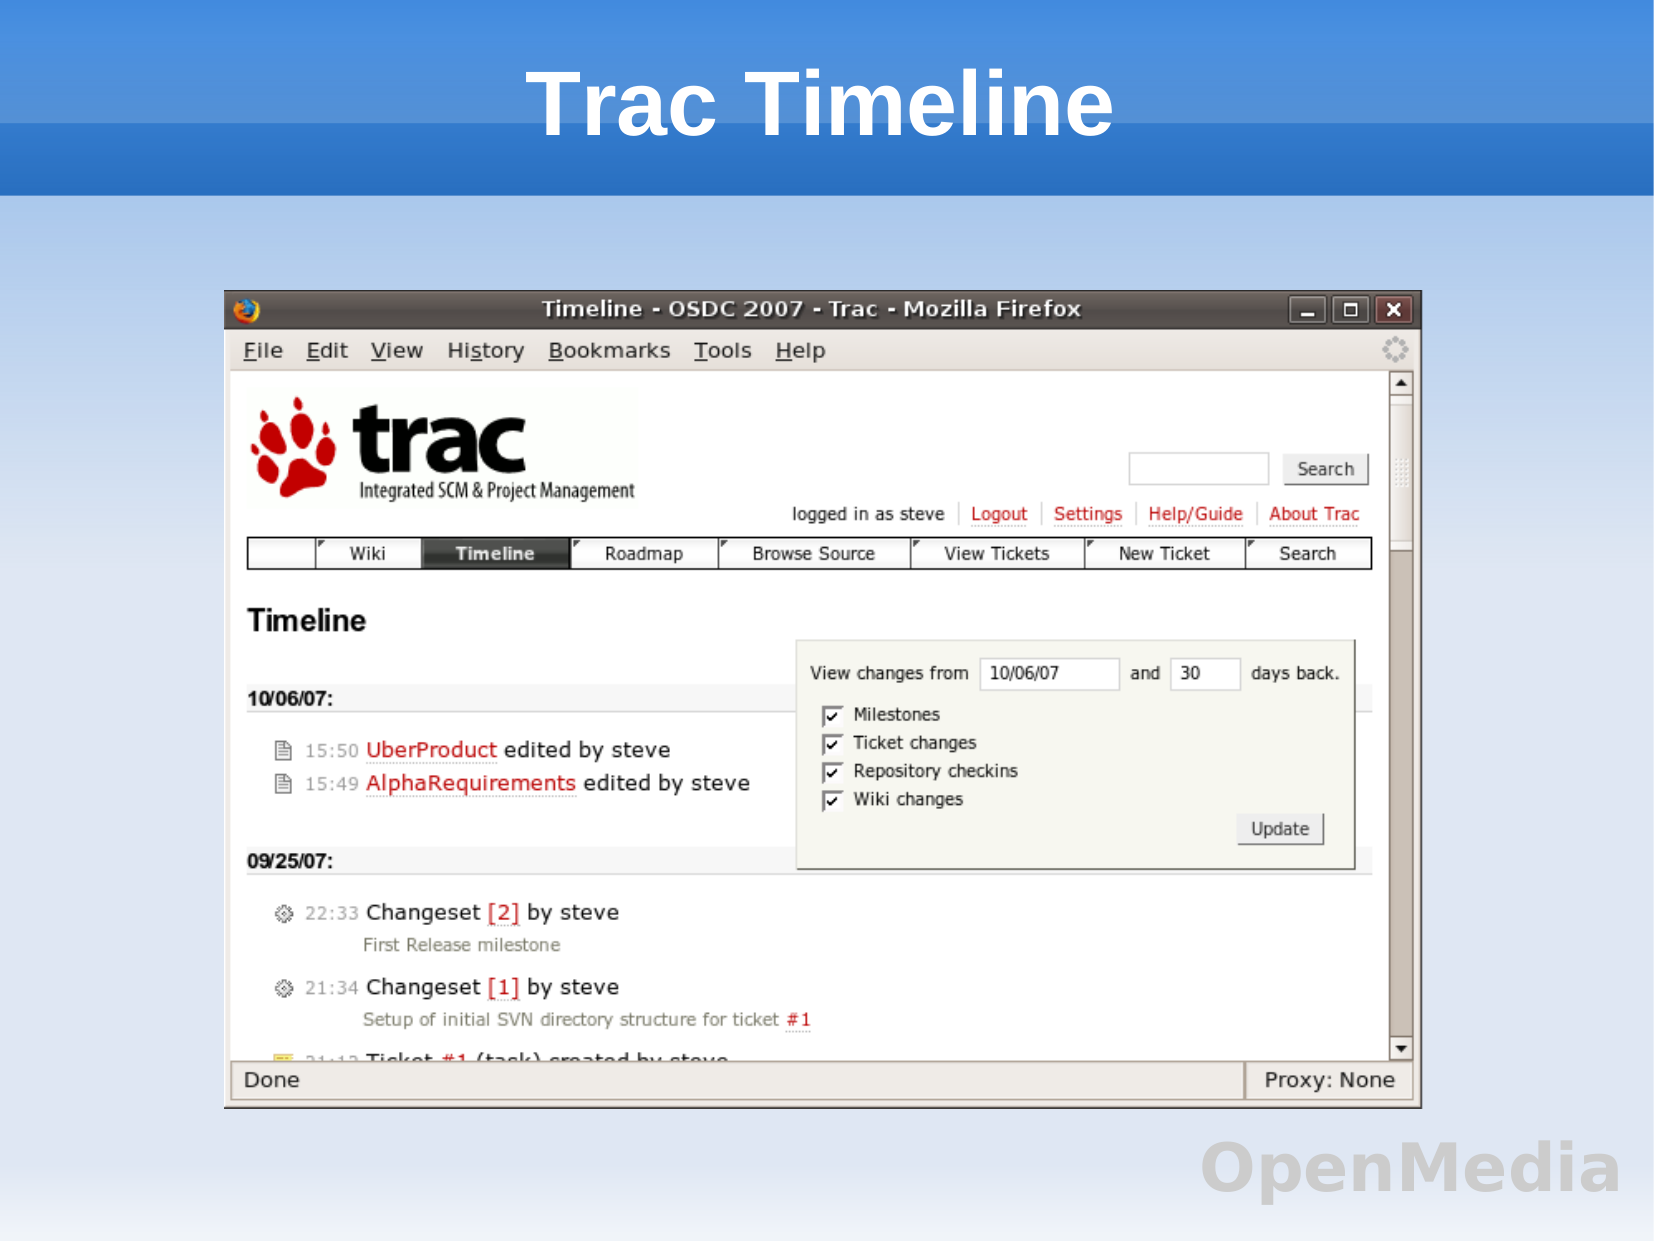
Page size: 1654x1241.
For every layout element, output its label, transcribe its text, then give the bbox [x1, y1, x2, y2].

title Trac Timeline [76, 0, 1565, 208]
picture [0, 0, 1654, 1241]
